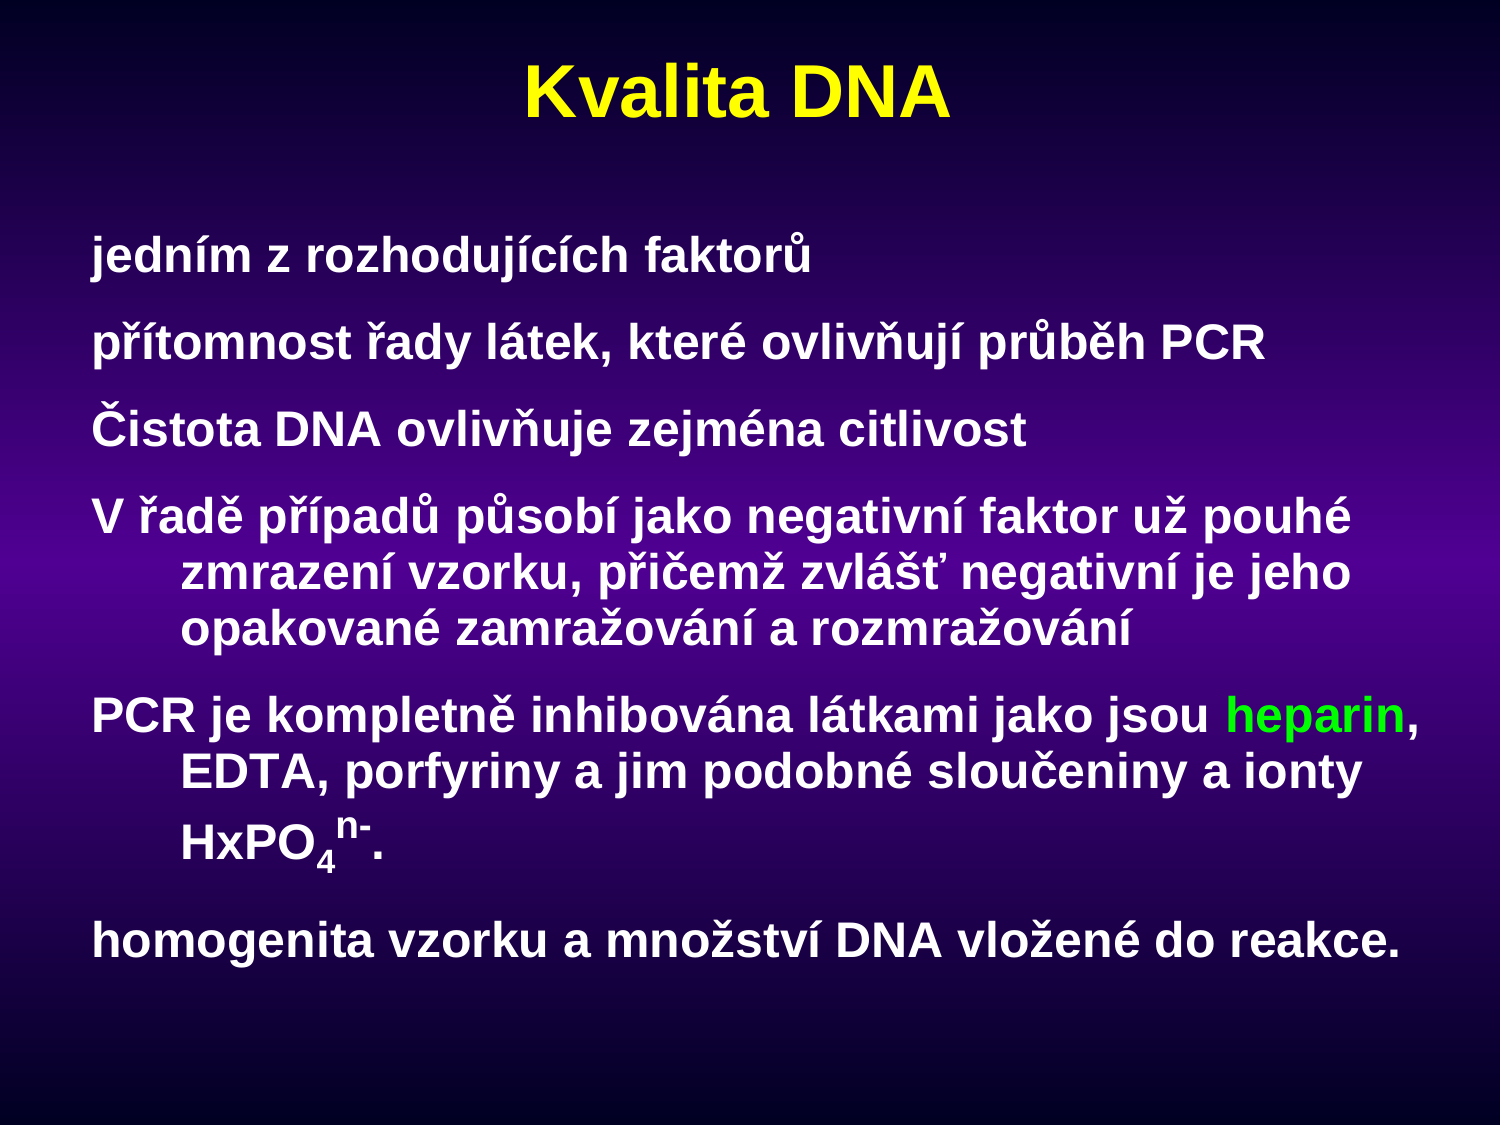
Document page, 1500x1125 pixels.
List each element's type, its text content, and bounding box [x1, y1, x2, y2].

text_box jedním z rozhodujících faktorů přítomnost řady látek, které ovlivňují průběh PCR Čistota DNA ovlivňuje zejména citlivost V řadě případů působí jako negativní faktor už pouhé zmrazení vzorku, přičemž zvlášť negativní je jeho opakované zamražování a rozmražování PCR je kompletně inhibována látkami jako jsou heparin, EDTA, porfyriny a jim podobné sloučeniny a ionty HxPO4n-. homogenita vzorku a množství DNA vložené do reakce. [76, 219, 1436, 976]
title Kvalita DNA [64, 35, 1413, 149]
